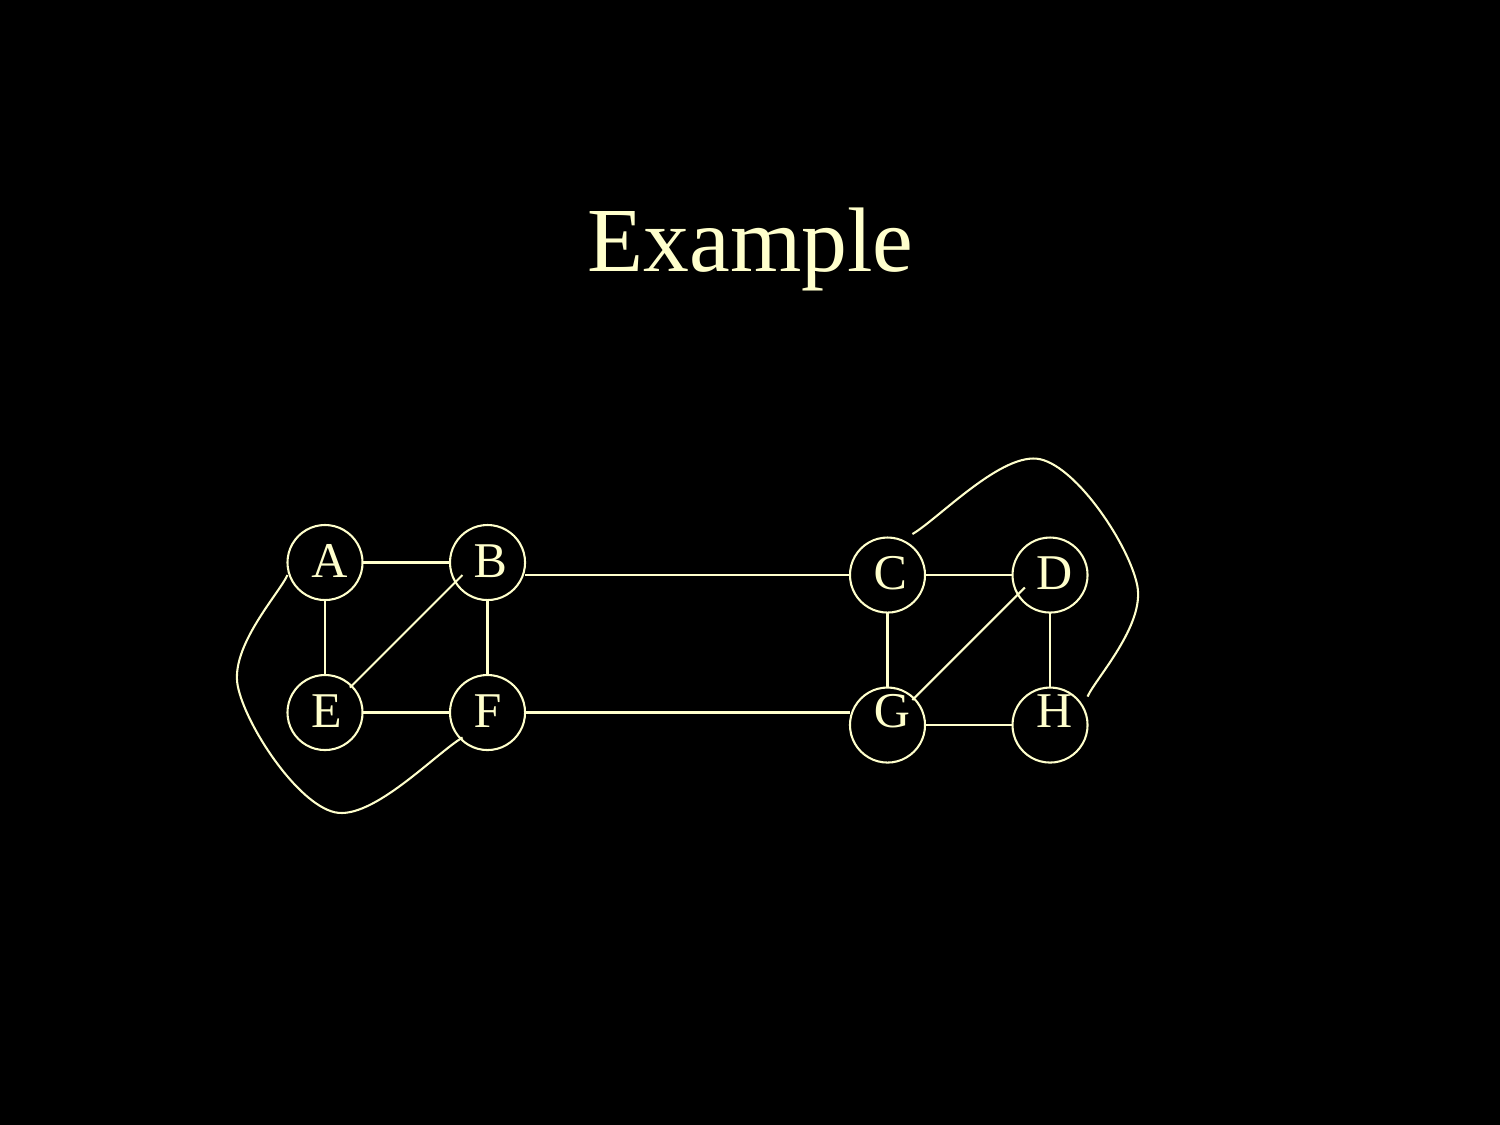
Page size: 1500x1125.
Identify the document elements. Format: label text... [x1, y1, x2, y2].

text_box C [858, 537, 922, 609]
text_box G [858, 674, 925, 746]
text_box B [458, 524, 522, 596]
text_box A [296, 524, 363, 596]
title Example [22, 145, 1480, 336]
text_box E [296, 674, 357, 746]
text_box D [1021, 537, 1088, 609]
text_box F [458, 674, 517, 746]
text_box H [1021, 674, 1088, 746]
